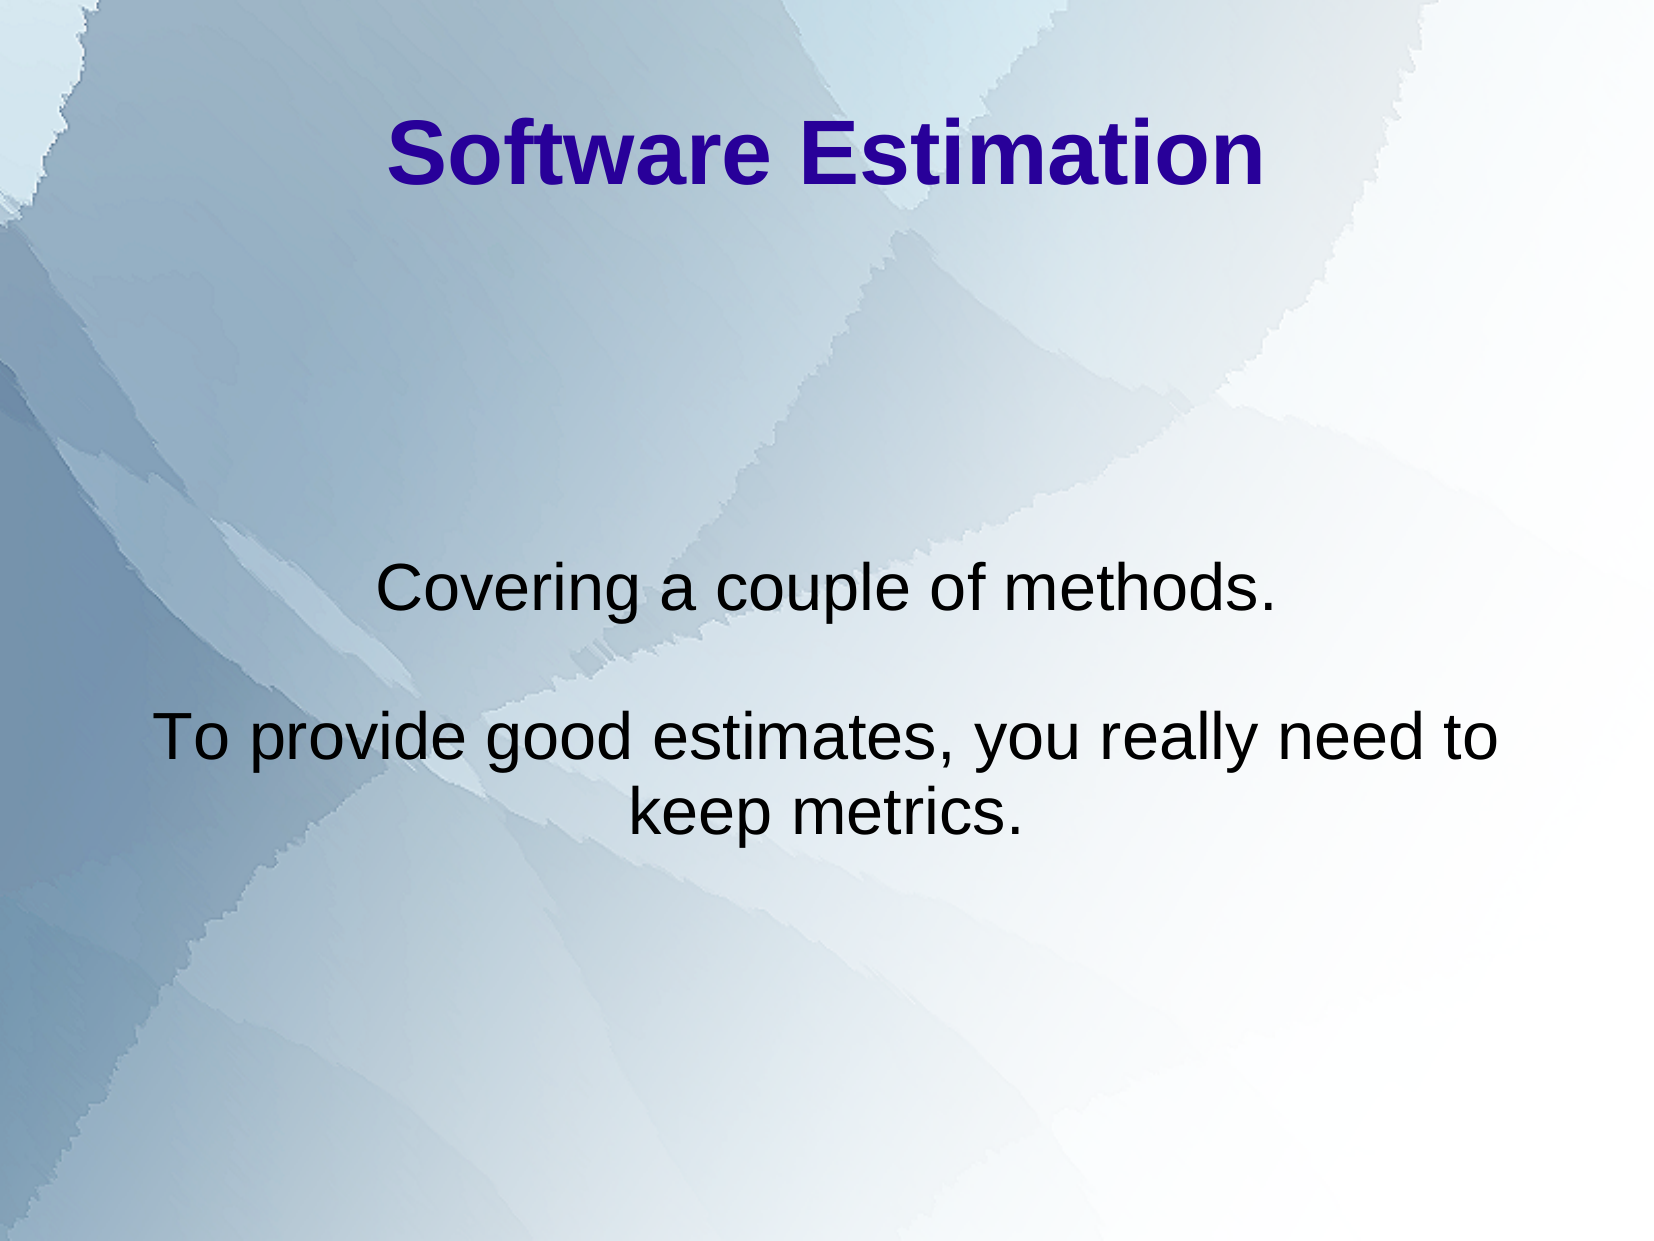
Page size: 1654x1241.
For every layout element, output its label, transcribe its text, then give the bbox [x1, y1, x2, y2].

title Software Estimation [82, 56, 1571, 250]
subtitle Covering a couple of methods. To provide good estimates, you really need to keep metrics. [82, 297, 1571, 1102]
picture [0, 0, 1654, 1241]
